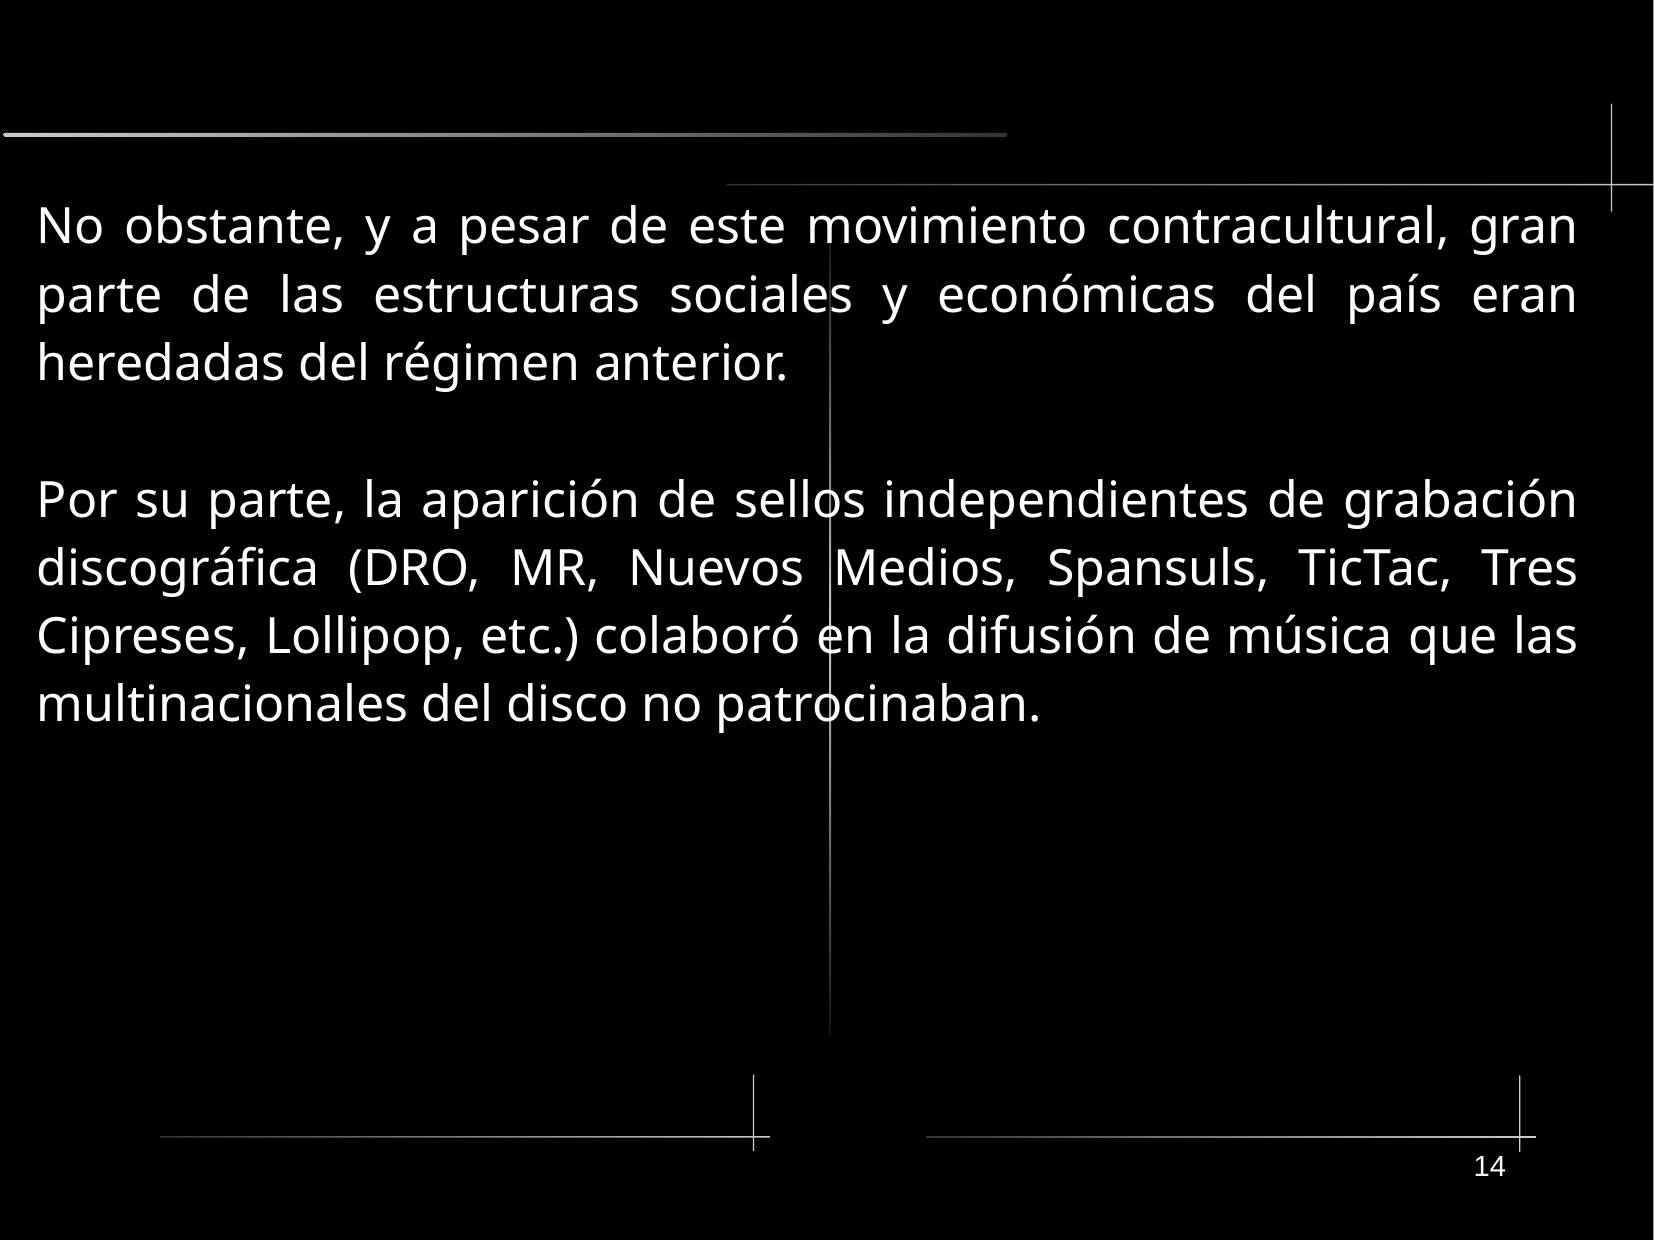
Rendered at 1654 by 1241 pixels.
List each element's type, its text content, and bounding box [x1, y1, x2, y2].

text_box No obstante, y a pesar de este movimiento contracultural, gran parte de las estructuras sociales y económicas del país eran heredadas del régimen anterior. Por su parte, la aparición de sellos independientes de grabación discográfica (DRO, MR, Nuevos Medios, Spansuls, TicTac, Tres Cipreses, Lollipop, etc.) colaboró en la difusión de música que las multinacionales del disco no patrocinaban. [22, 183, 1595, 534]
